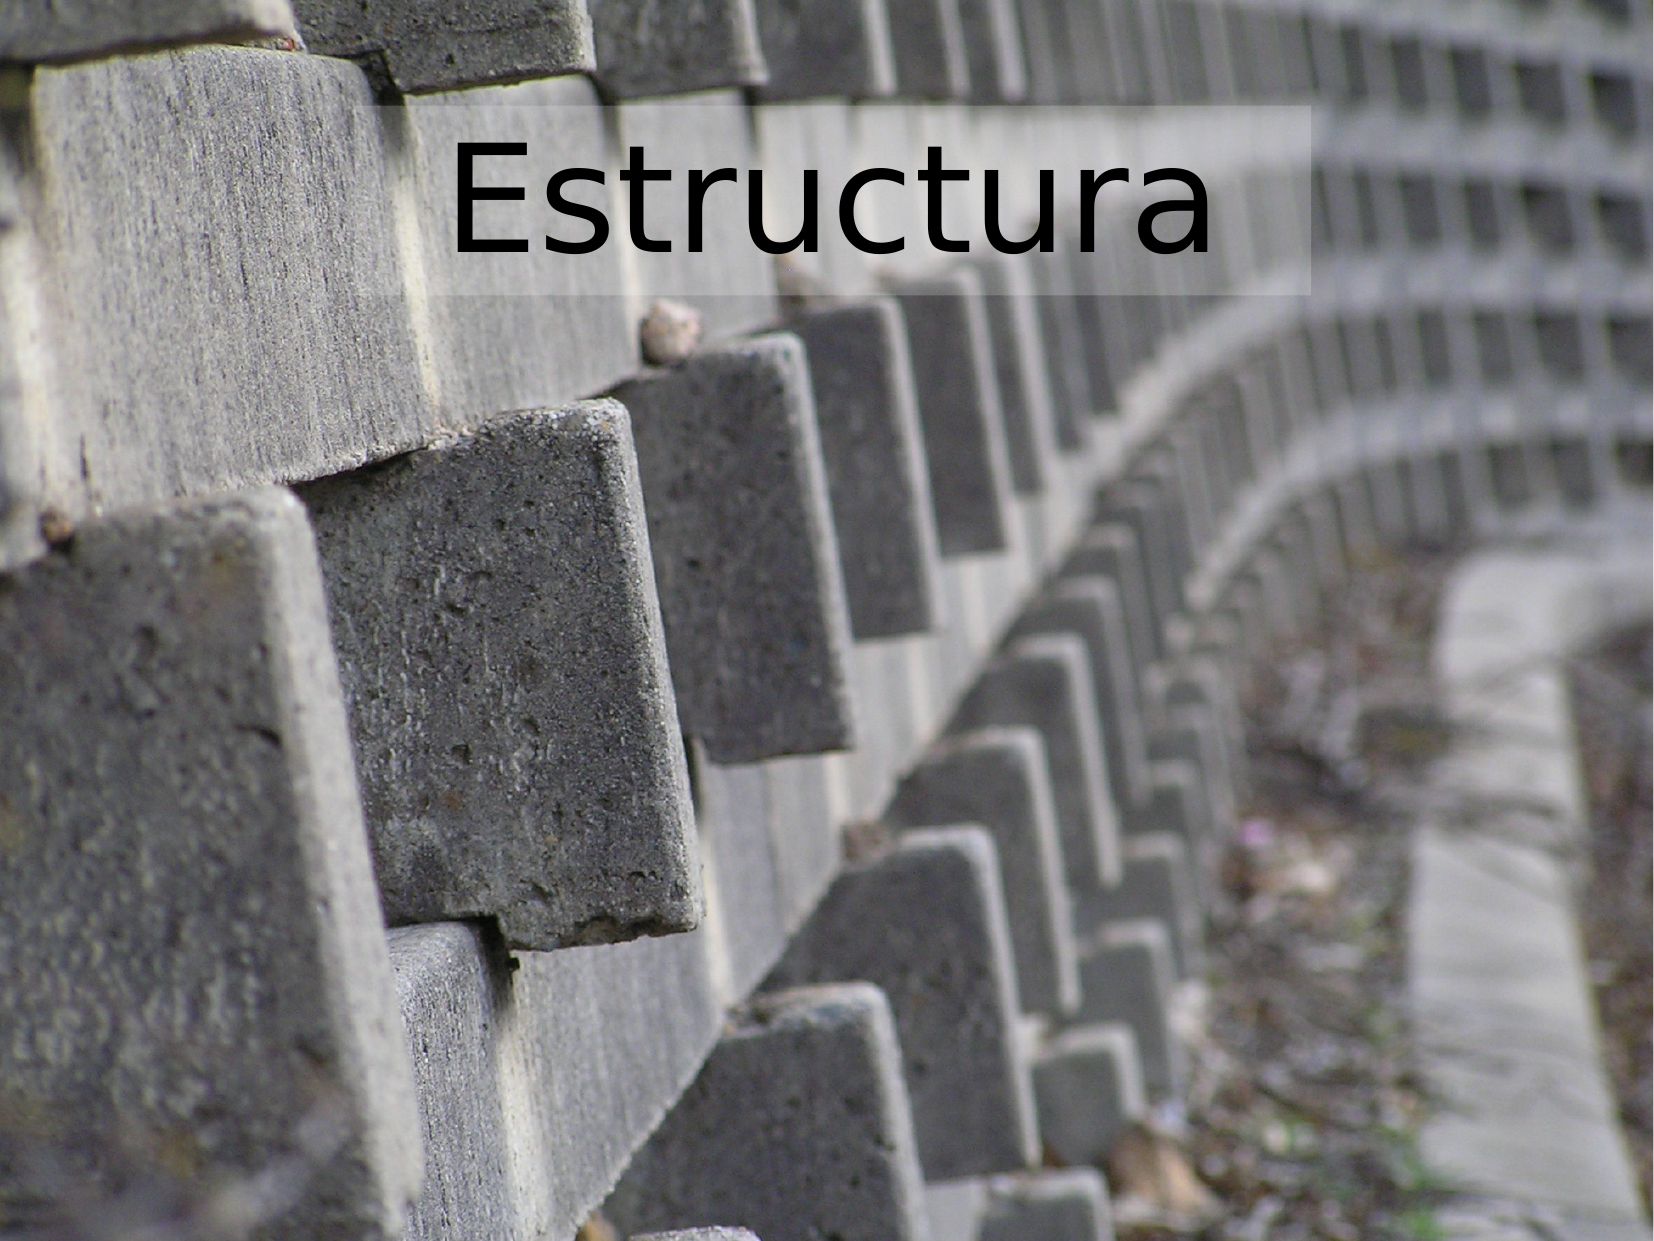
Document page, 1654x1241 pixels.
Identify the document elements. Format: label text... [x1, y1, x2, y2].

text_box Estructura [354, 105, 1312, 296]
picture [0, 0, 1654, 1241]
